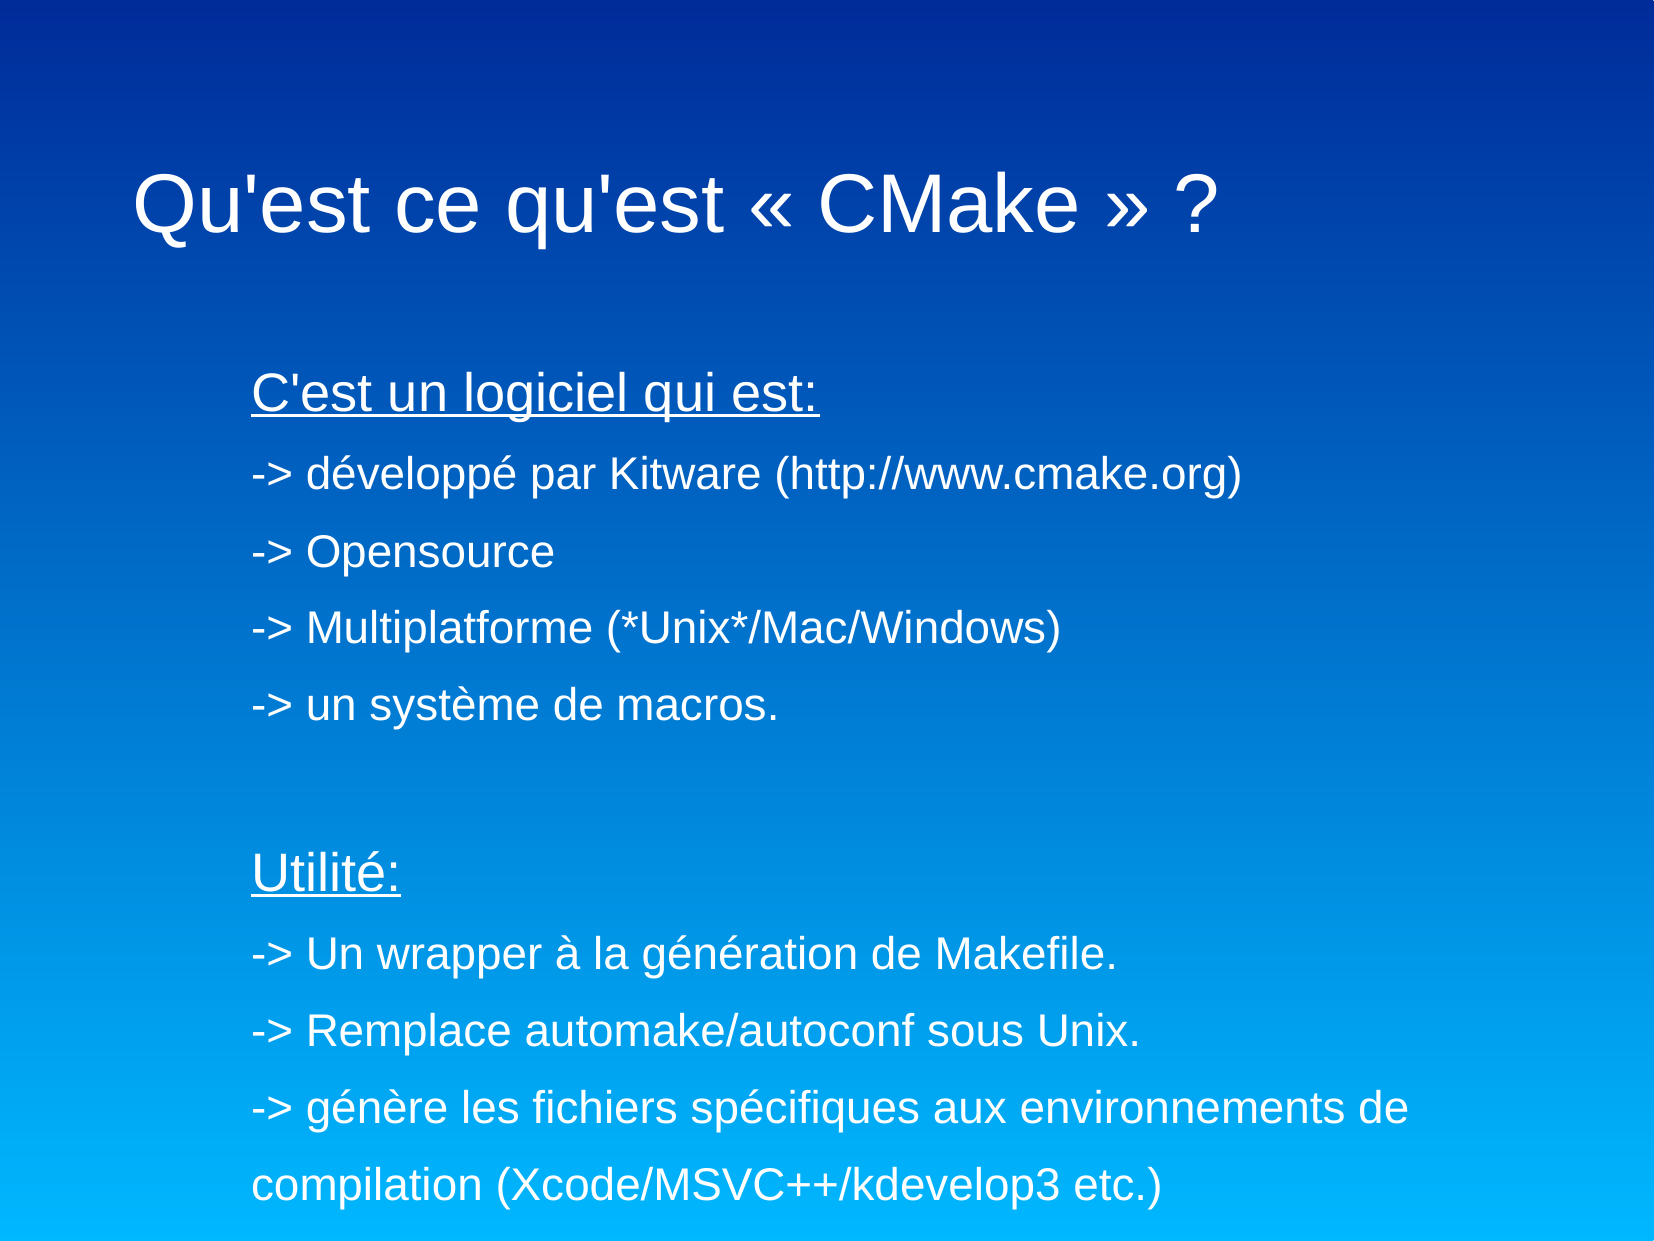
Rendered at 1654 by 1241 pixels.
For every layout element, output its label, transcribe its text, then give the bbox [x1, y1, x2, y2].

text_box Qu'est ce qu'est « CMake » ? [118, 149, 1241, 258]
text_box C'est un logiciel qui est: -> développé par Kitware (http://www.cmake.org) -> Opensource -> Multiplatforme (*Unix*/Mac/Windows) -> un système de macros. [236, 324, 1388, 708]
text_box Utilité: -> Un wrapper à la génération de Makefile. -> Remplace automake/autoconf sous Unix. -> génère les fichiers spécifiques aux environnements de compilation (Xcode/MSVC++/kdevelop3 etc.) [236, 804, 1625, 1188]
